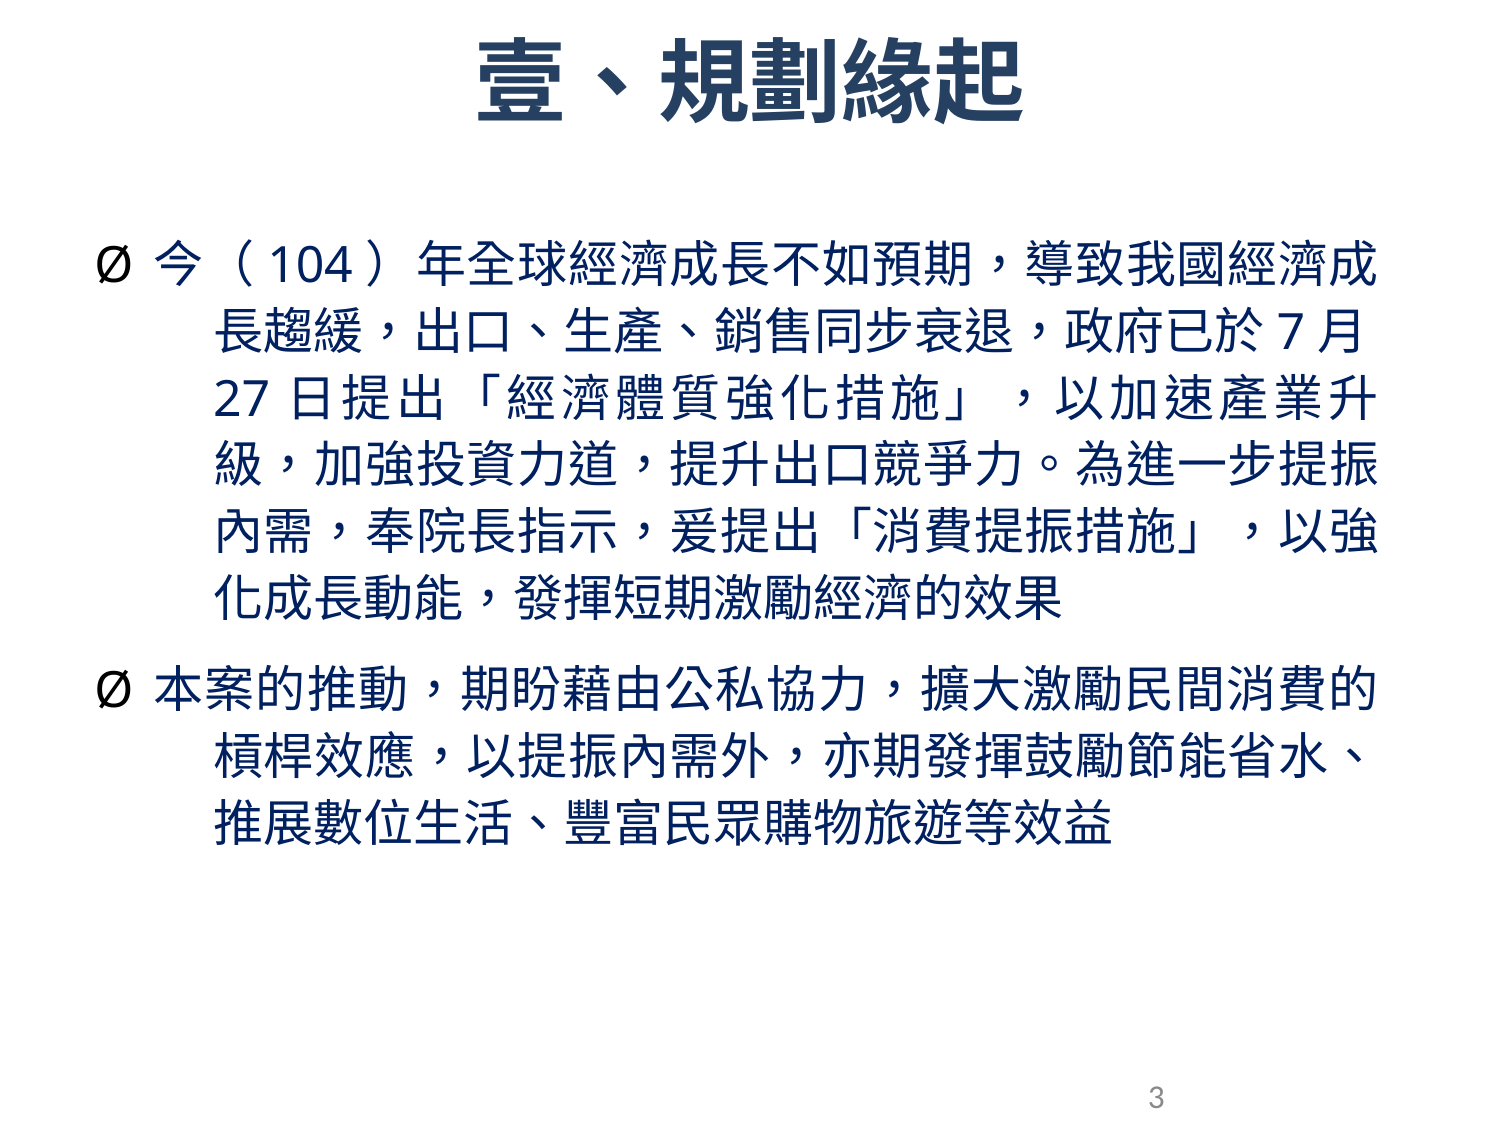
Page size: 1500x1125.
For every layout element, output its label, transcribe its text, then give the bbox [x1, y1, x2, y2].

text_box 今（104）年全球經濟成長不如預期，導致我國經濟成長趨緩，出口、生產、銷售同步衰退，政府已於7月27日提出「經濟體質強化措施」，以加速產業升級，加強投資力道，提升出口競爭力。為進一步提振內需，奉院長指示，爰提出「消費提振措施」，以強化成長動能，發揮短期激勵經濟的效果 本案的推動，期盼藉由公私協力，擴大激勵民間消費的槓桿效應，以提振內需外，亦期發揮鼓勵節能省水、推展數位生活、豐富民眾購物旅遊等效益 [79, 219, 1394, 859]
title 壹、規劃緣起 [0, 0, 1500, 172]
text_box 3 [1132, 1065, 1483, 1125]
